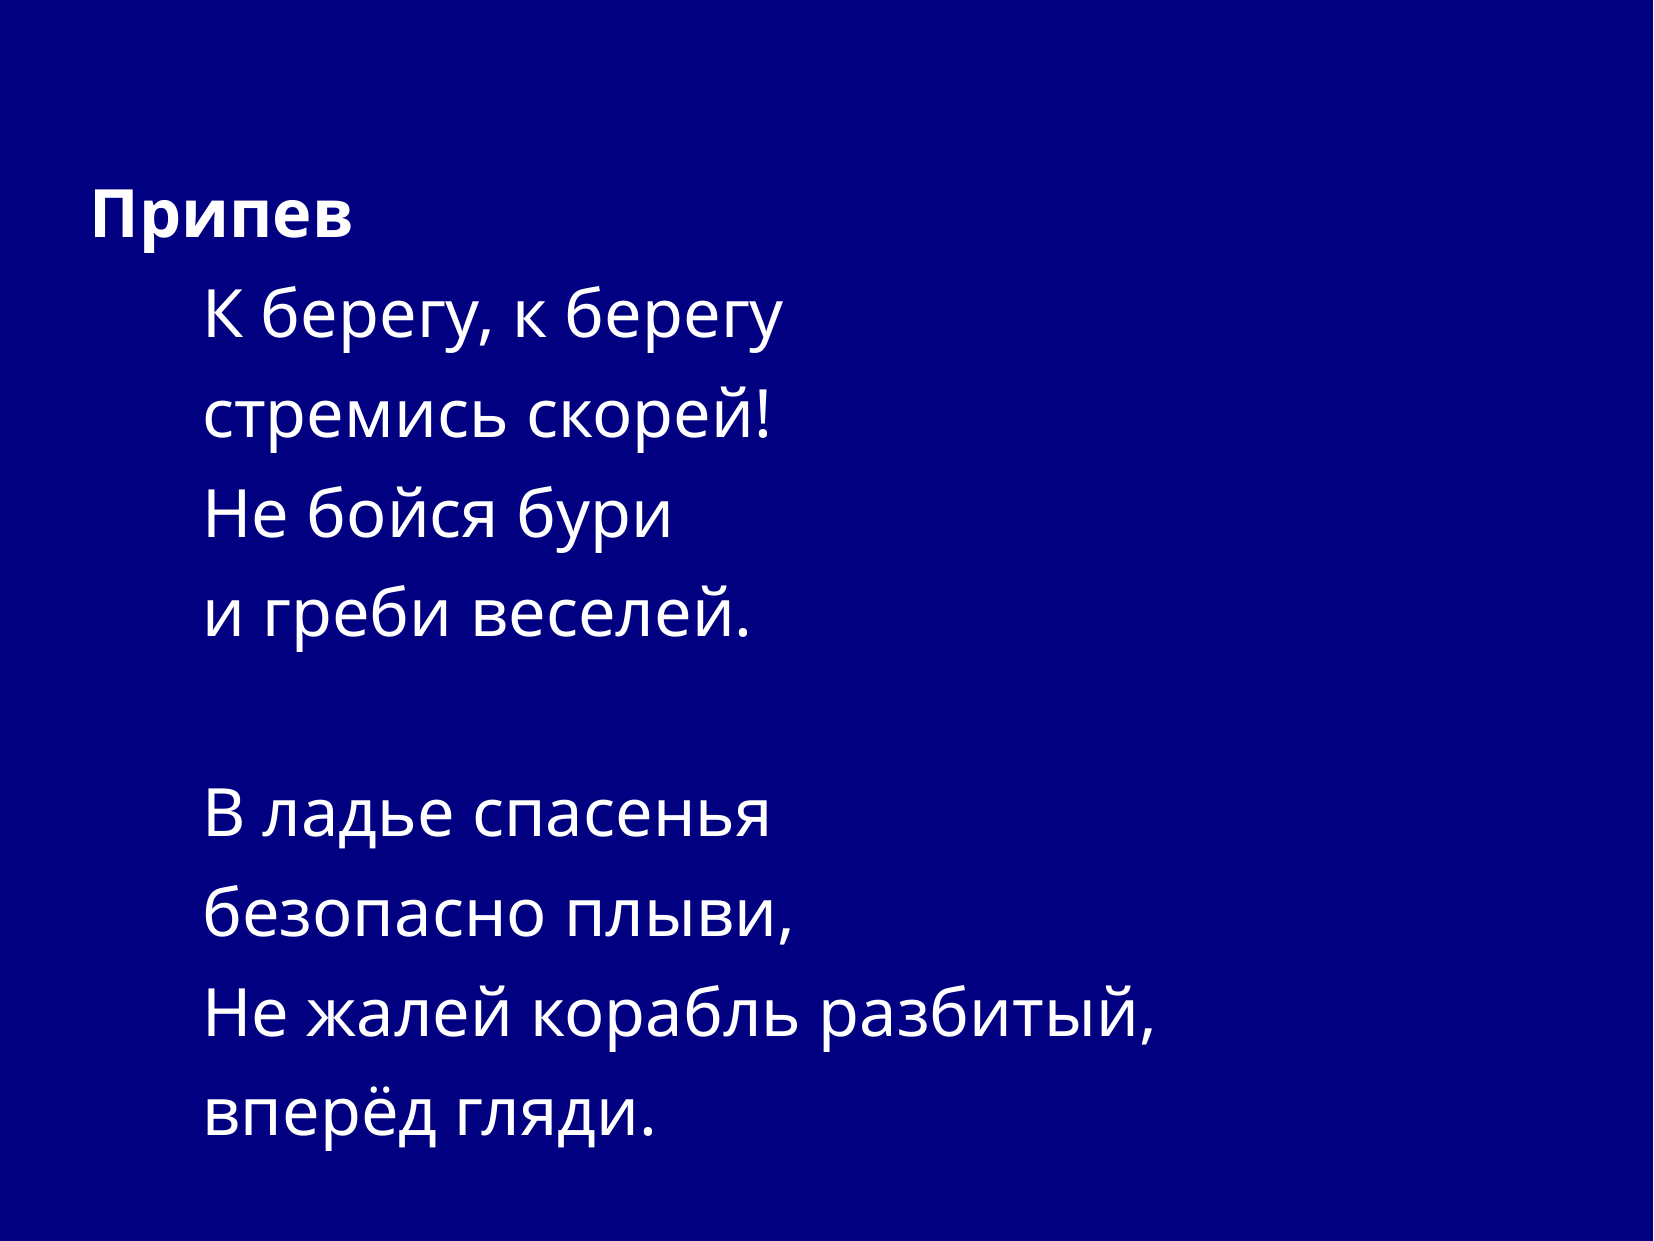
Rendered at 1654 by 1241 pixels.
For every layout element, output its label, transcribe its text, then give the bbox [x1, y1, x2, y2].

text_box Припев К берегу, к берегу стремись скорей! Не бойся бури и греби веселей. В ладье спасенья безопасно плыви, Не жалей корабль разбитый, вперёд гляди. [75, 150, 1576, 1163]
